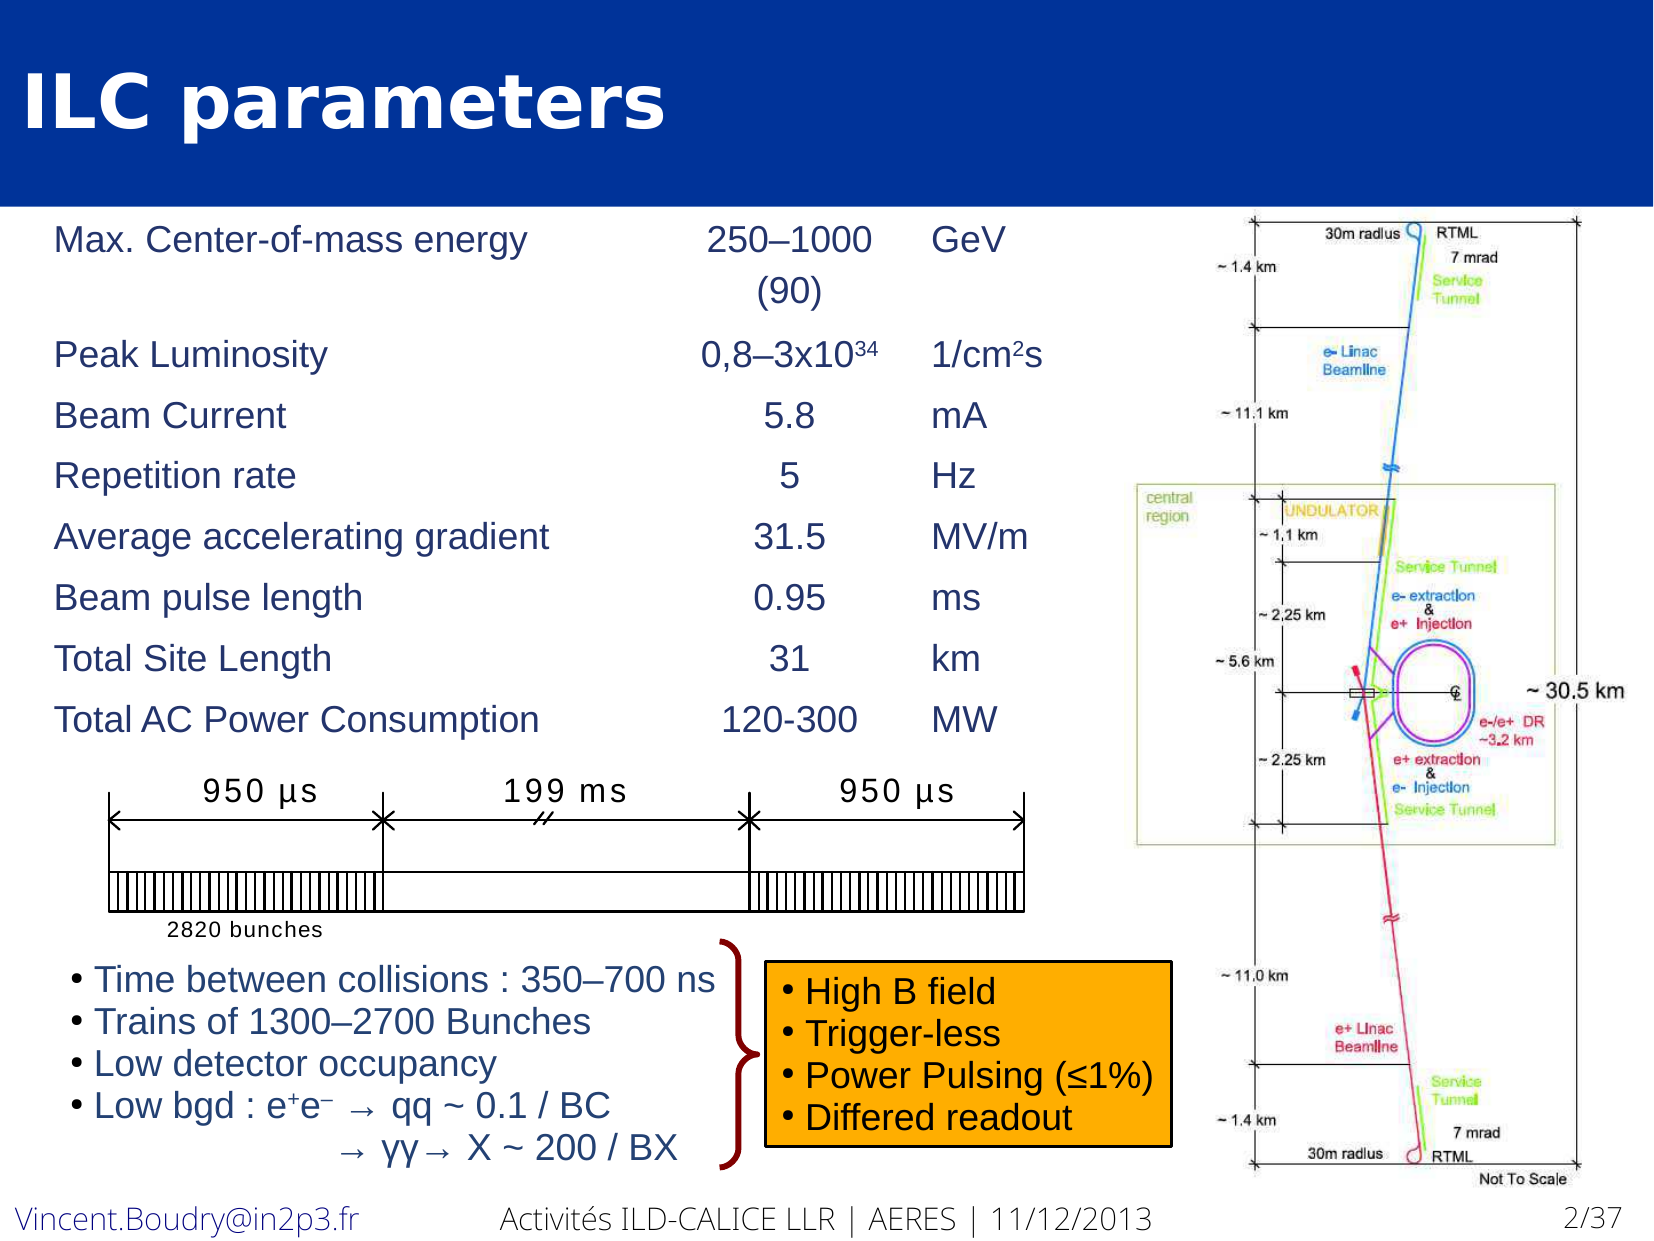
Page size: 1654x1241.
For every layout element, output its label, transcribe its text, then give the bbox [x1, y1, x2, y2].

text_box High B field Trigger-less Power Pulsing (≤1%) Differed readout [765, 961, 1172, 1147]
table_cell Peak Luminosity [39, 325, 663, 386]
table_cell ms [916, 568, 1102, 629]
table_cell 0.95 [663, 568, 916, 629]
table_header 250–1000 (90) [663, 210, 916, 325]
table_cell 0,8–3x1034 [663, 325, 916, 386]
table_cell 31.5 [663, 507, 916, 568]
table_cell Total Site Length [39, 629, 663, 690]
table_cell 1/cm2s [916, 325, 1102, 386]
table_cell Hz [916, 447, 1102, 507]
title ILC parameters [21, 0, 1627, 207]
chart [94, 760, 1040, 958]
table_header GeV [916, 210, 1102, 325]
table_cell MW [916, 690, 1102, 751]
table_cell Beam pulse length [39, 568, 663, 629]
table_cell 120-300 [663, 690, 916, 751]
table_cell 31 [663, 629, 916, 690]
table_cell mA [916, 386, 1102, 447]
table_cell 5.8 [663, 386, 916, 447]
table_cell Average accelerating gradient [39, 507, 663, 568]
text_box Time between collisions : 350–700 ns Trains of 1300–2700 Bunches Low detector occupancy Low bgd : e+e– → qq ~ 0.1 / BC → γγ→ X ~ 200 / BX [55, 951, 733, 1177]
picture [1124, 208, 1630, 1191]
table_cell km [916, 629, 1102, 690]
table_header Max. Center-of-mass energy [39, 210, 663, 325]
table_cell Beam Current [39, 386, 663, 447]
table_cell 5 [663, 447, 916, 507]
table_cell Repetition rate [39, 447, 663, 507]
table_cell MV/m [916, 507, 1102, 568]
table_cell Total AC Power Consumption [39, 690, 663, 751]
